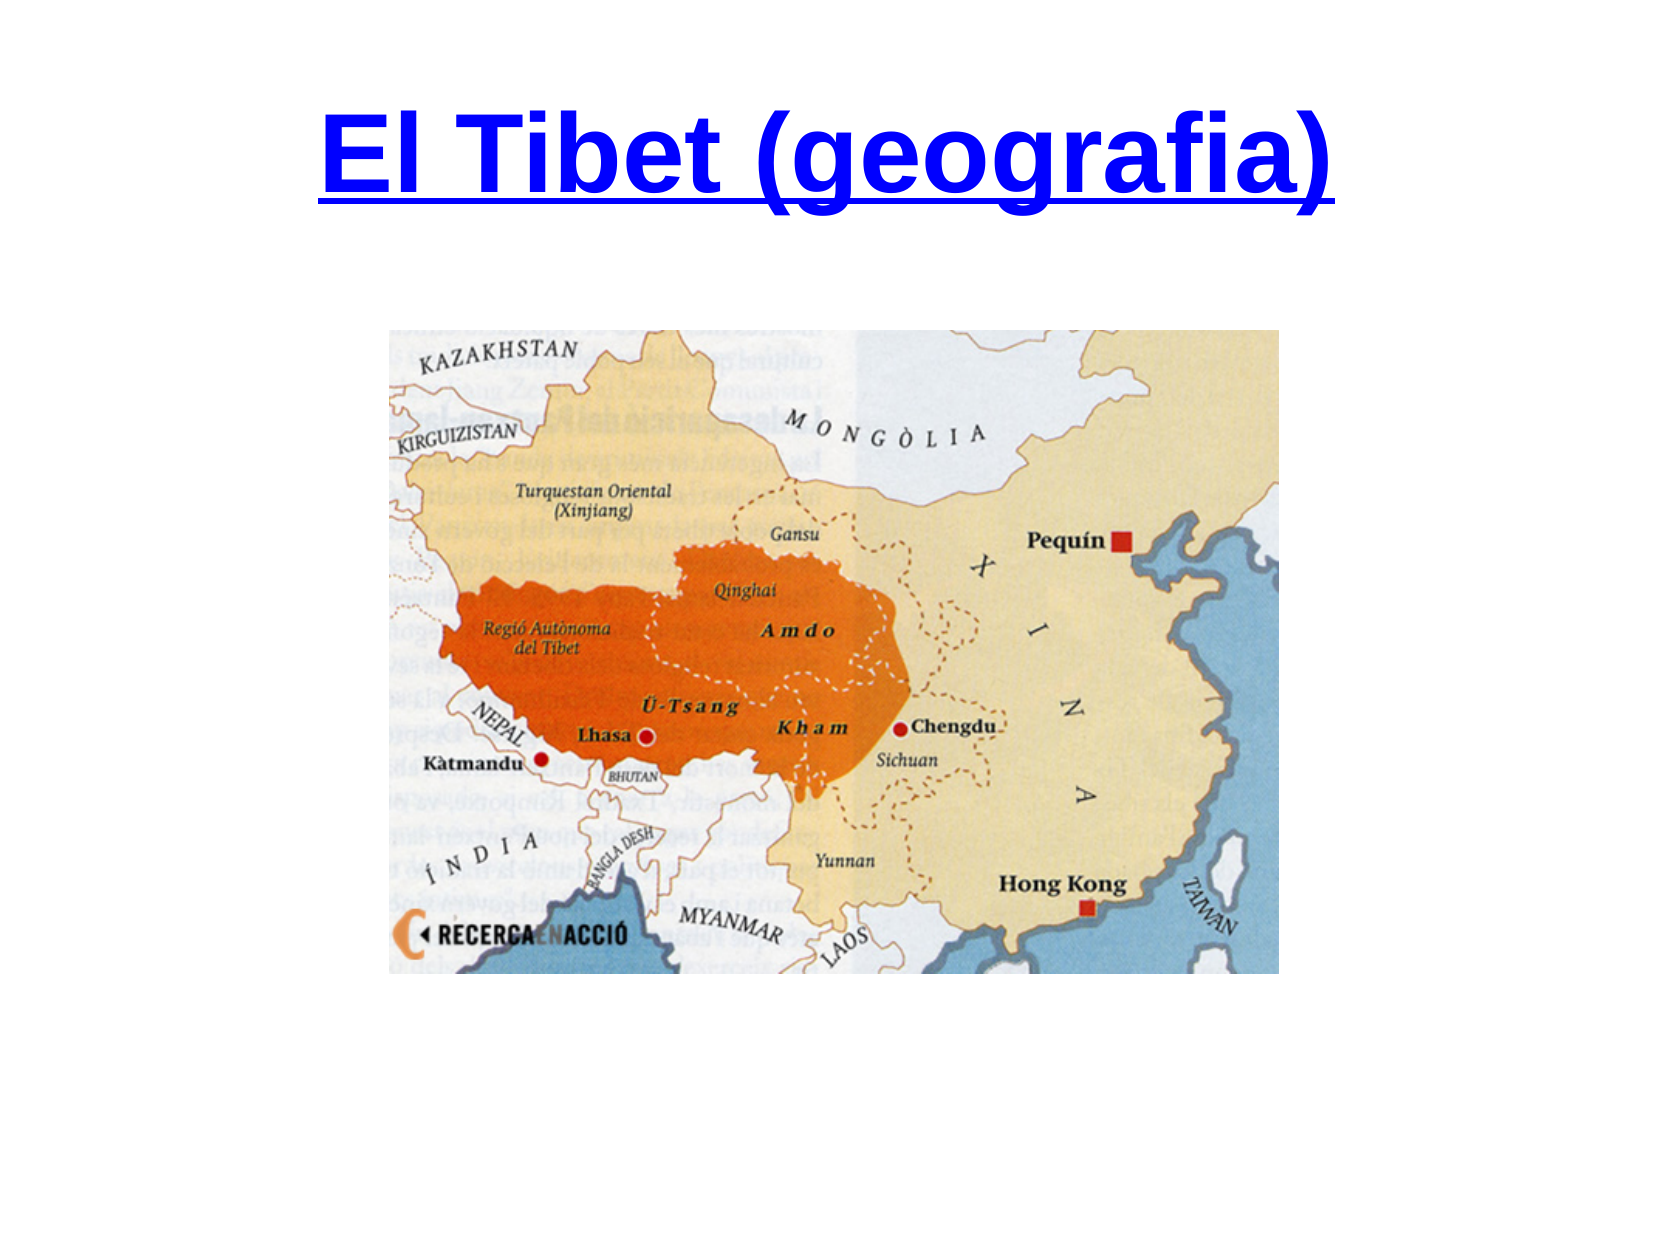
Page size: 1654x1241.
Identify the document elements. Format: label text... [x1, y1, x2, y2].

picture [389, 330, 1279, 974]
title El Tibet (geografia) [82, 49, 1571, 257]
